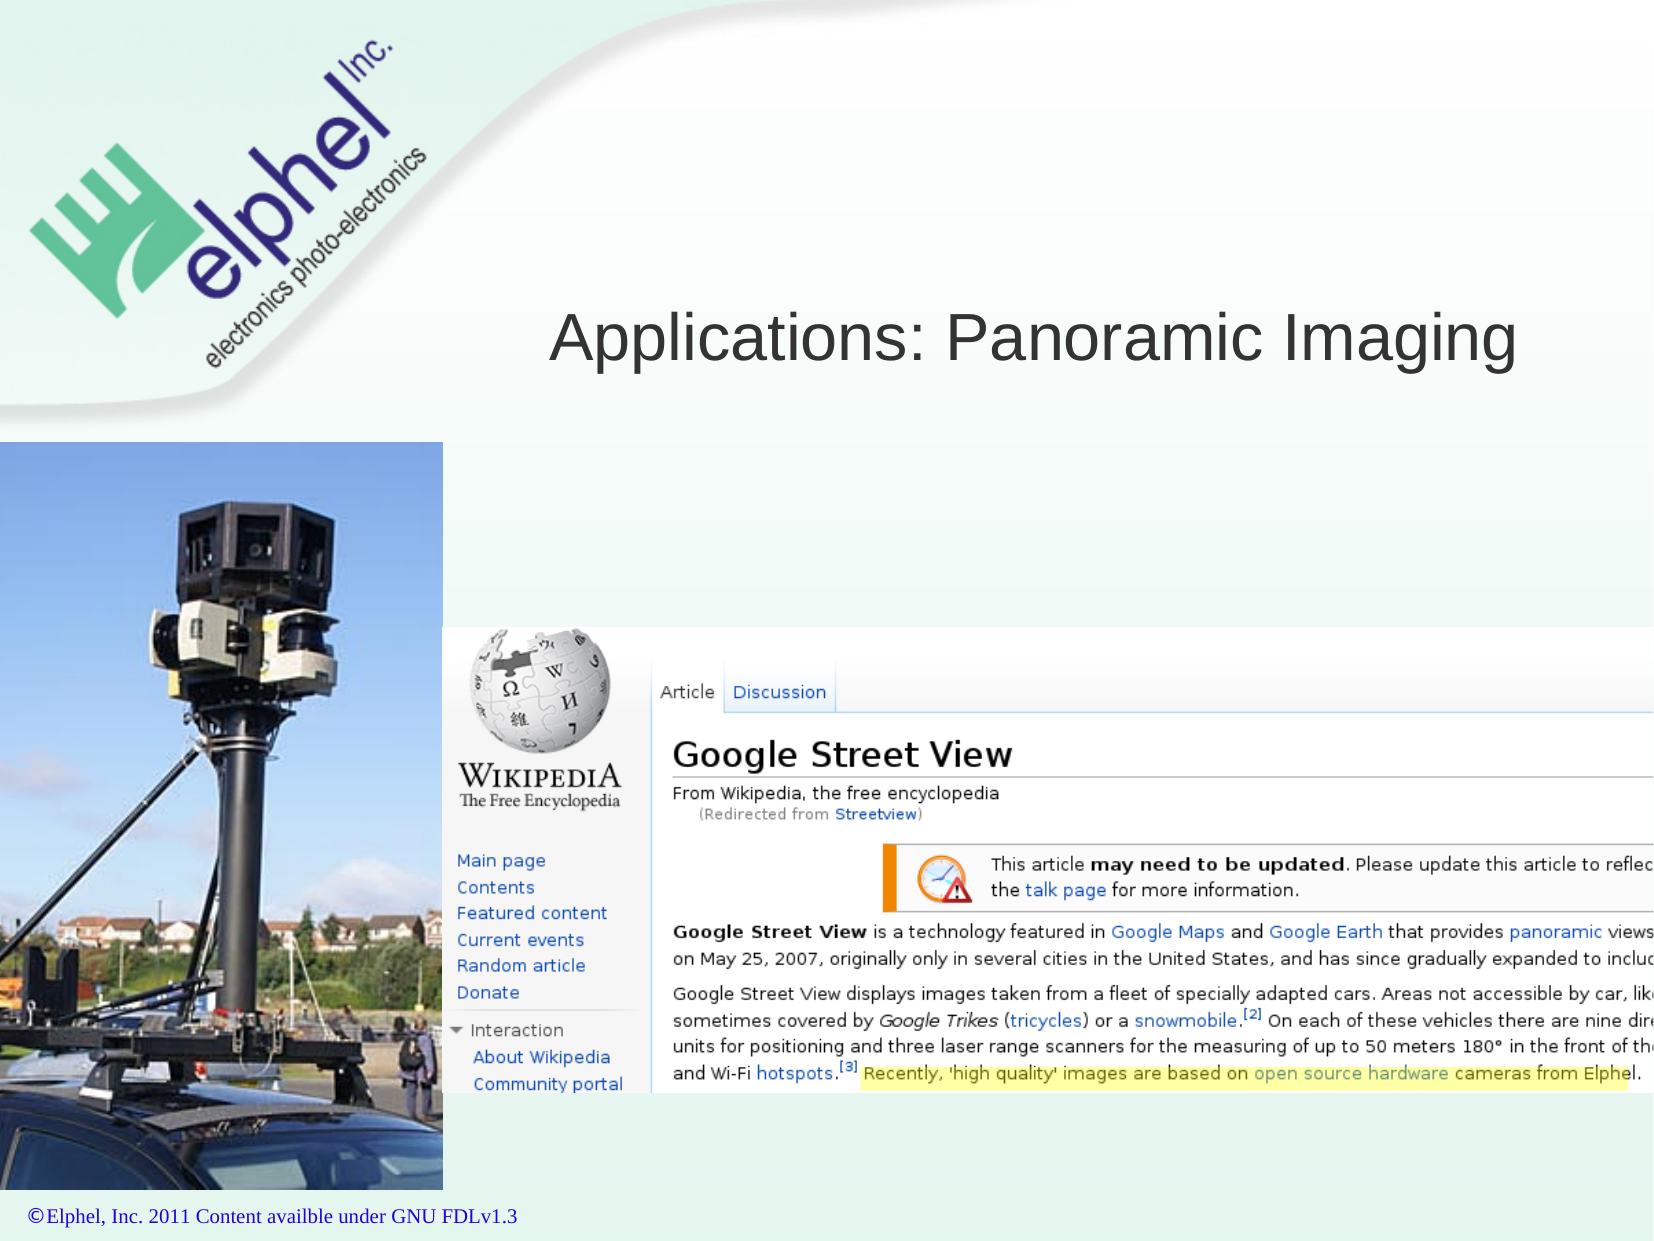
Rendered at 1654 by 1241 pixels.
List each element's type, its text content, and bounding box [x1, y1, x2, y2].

picture [0, 0, 1654, 1241]
list Applications: Panoramic Imaging [531, 295, 1595, 473]
